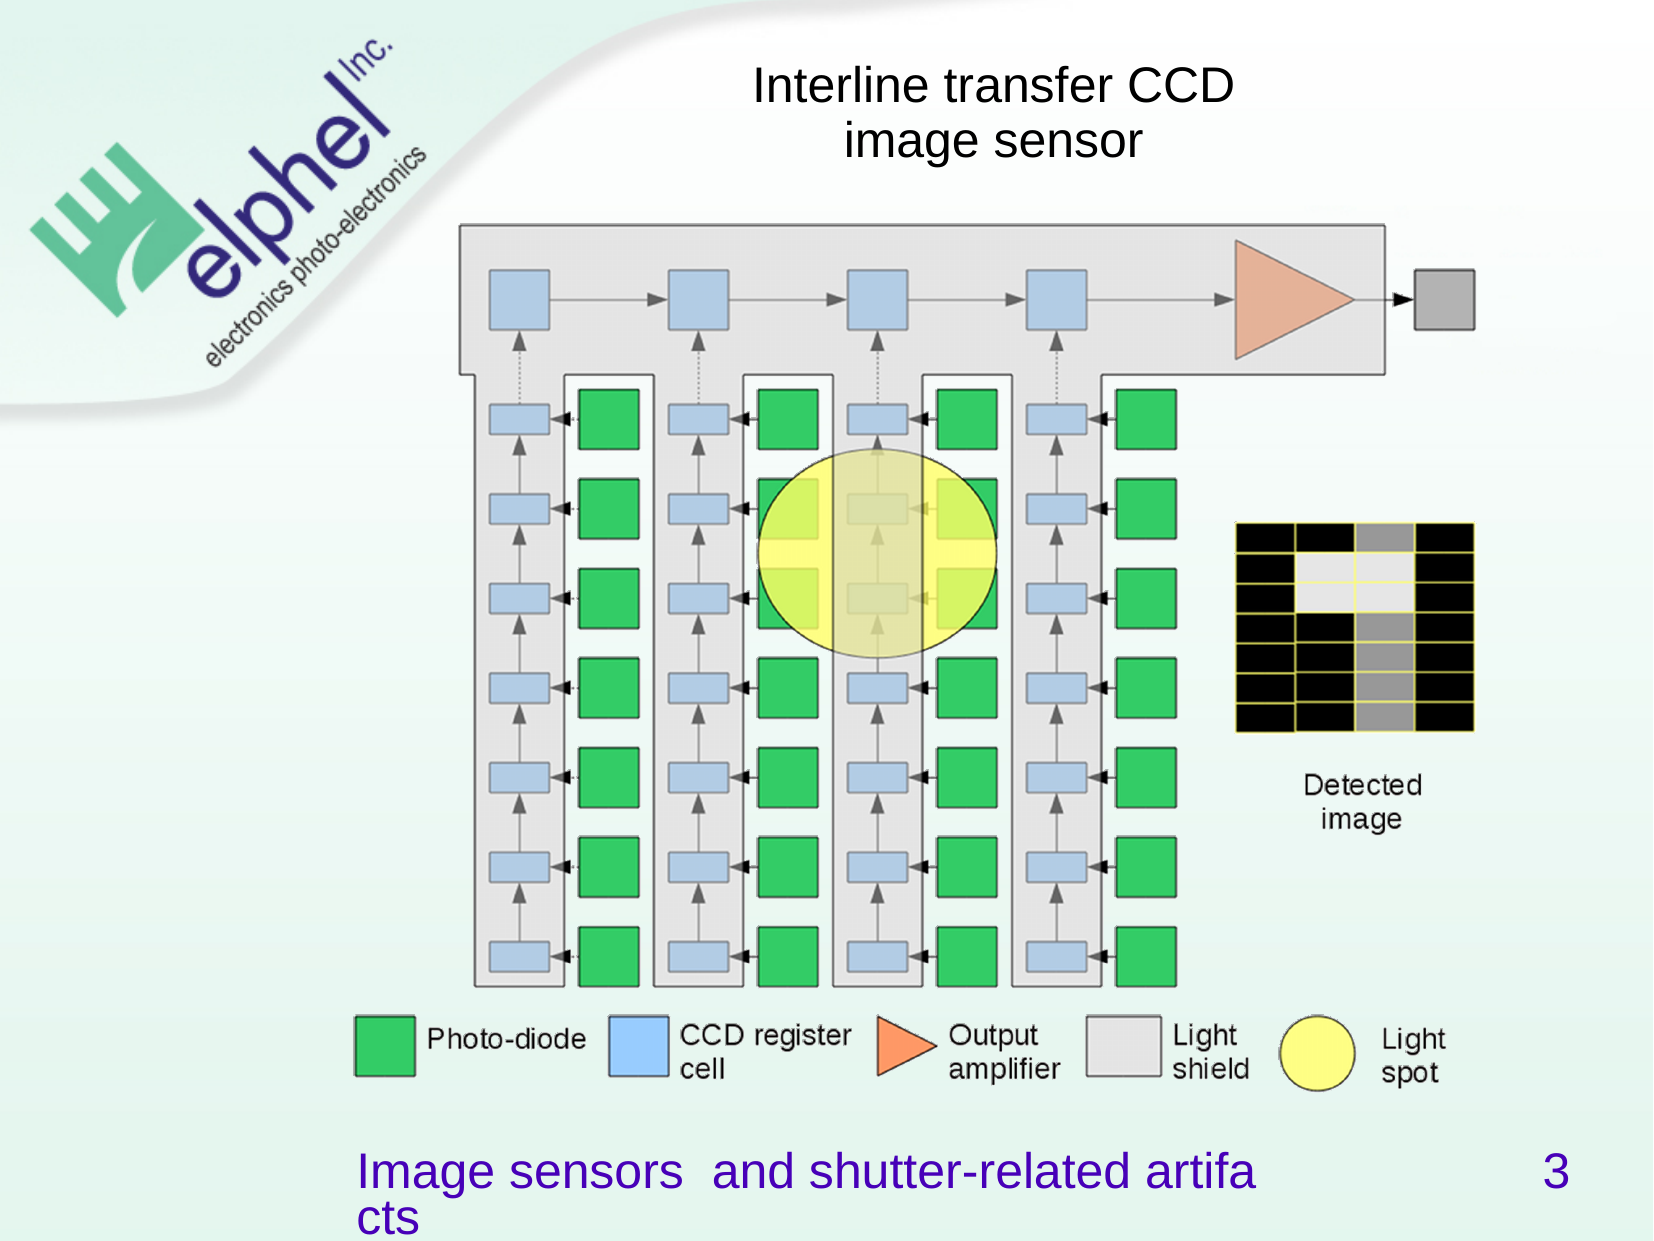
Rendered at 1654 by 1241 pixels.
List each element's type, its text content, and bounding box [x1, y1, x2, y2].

title Interline transfer CCD image sensor [412, 18, 1576, 207]
picture [0, 0, 1654, 1241]
